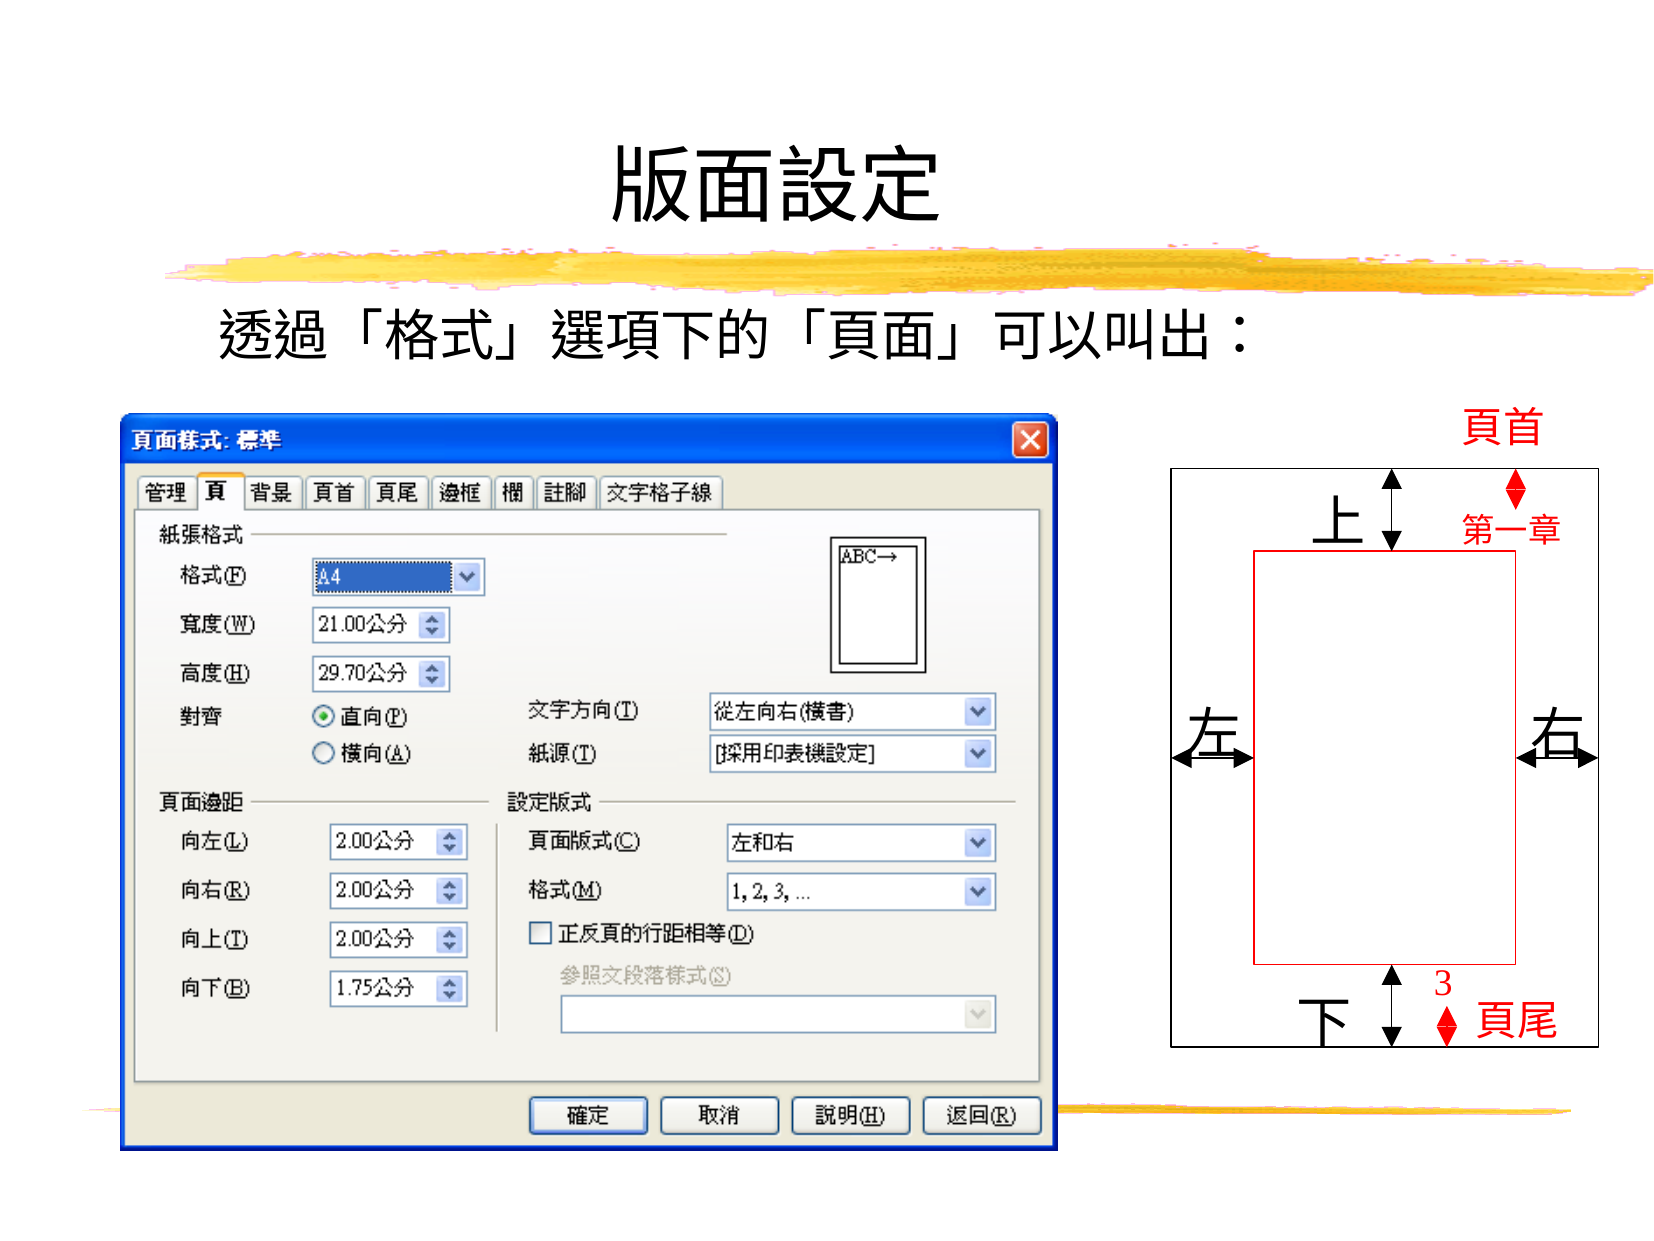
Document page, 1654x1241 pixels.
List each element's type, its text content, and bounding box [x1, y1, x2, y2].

text_box 透過「格式」選項下的「頁面」可以叫出： [203, 283, 1414, 366]
text_box 上 [1295, 468, 1384, 552]
picture [82, 413, 1571, 1151]
text_box 頁尾 [1460, 978, 1586, 1051]
text_box 第一章 [1446, 496, 1591, 557]
title 版面設定 [73, 41, 1479, 249]
text_box 下 [1281, 964, 1370, 1048]
text_box 左 [1171, 675, 1260, 758]
text_box 頁首 [1446, 385, 1573, 458]
text_box 3 [1419, 950, 1474, 1018]
picture [165, 237, 1654, 308]
text_box 右 [1515, 675, 1605, 758]
